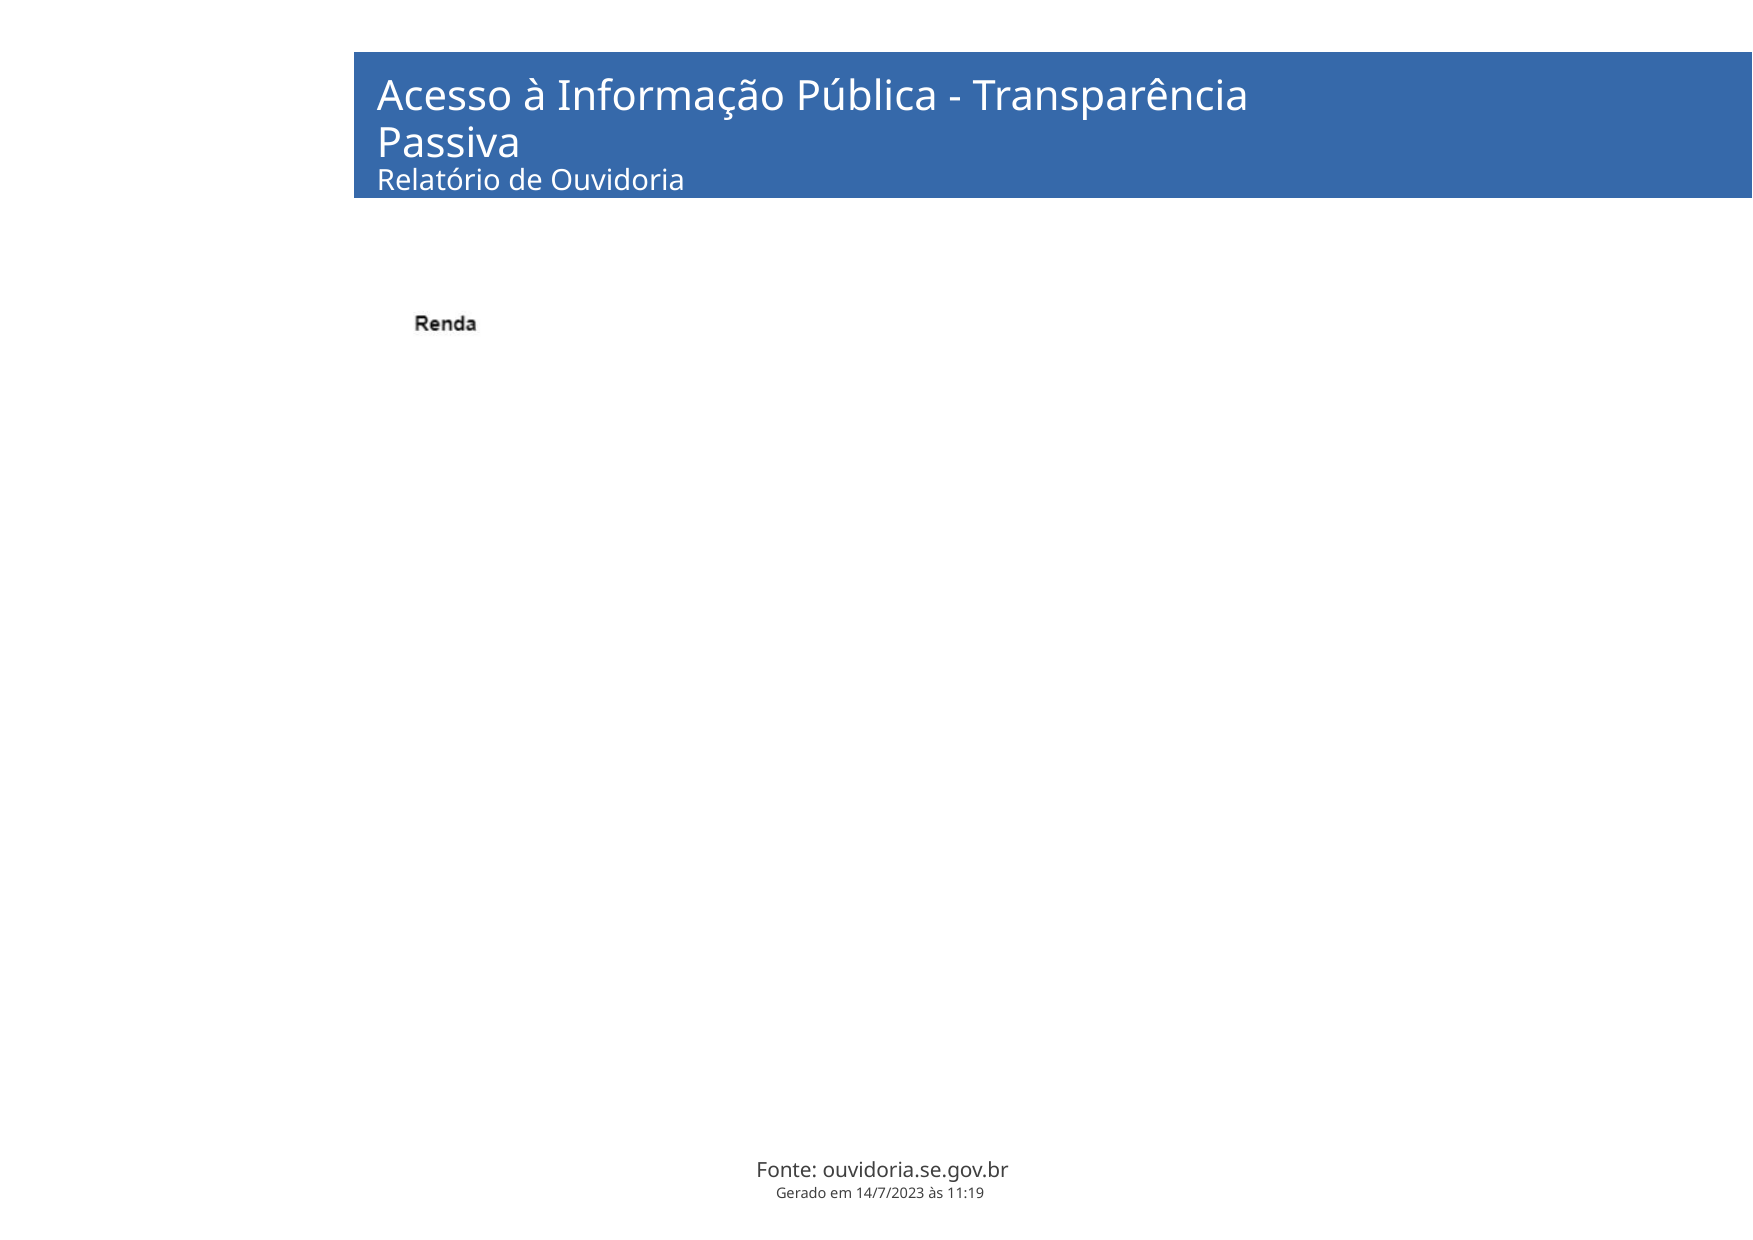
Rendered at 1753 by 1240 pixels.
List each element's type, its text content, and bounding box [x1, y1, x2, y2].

text_box [155, 211, 1599, 1028]
text_box Fonte: ouvidoria.se.gov.br Gerado em 14/7/2023 às 11:19 [756, 1158, 1023, 1202]
text_box [354, 52, 1752, 198]
text_box Acesso à Informação Pública - Transparência Passiva Relatório de Ouvidoria SETUR - Janeiro a Janeiro de 2023 [376, 72, 1403, 228]
